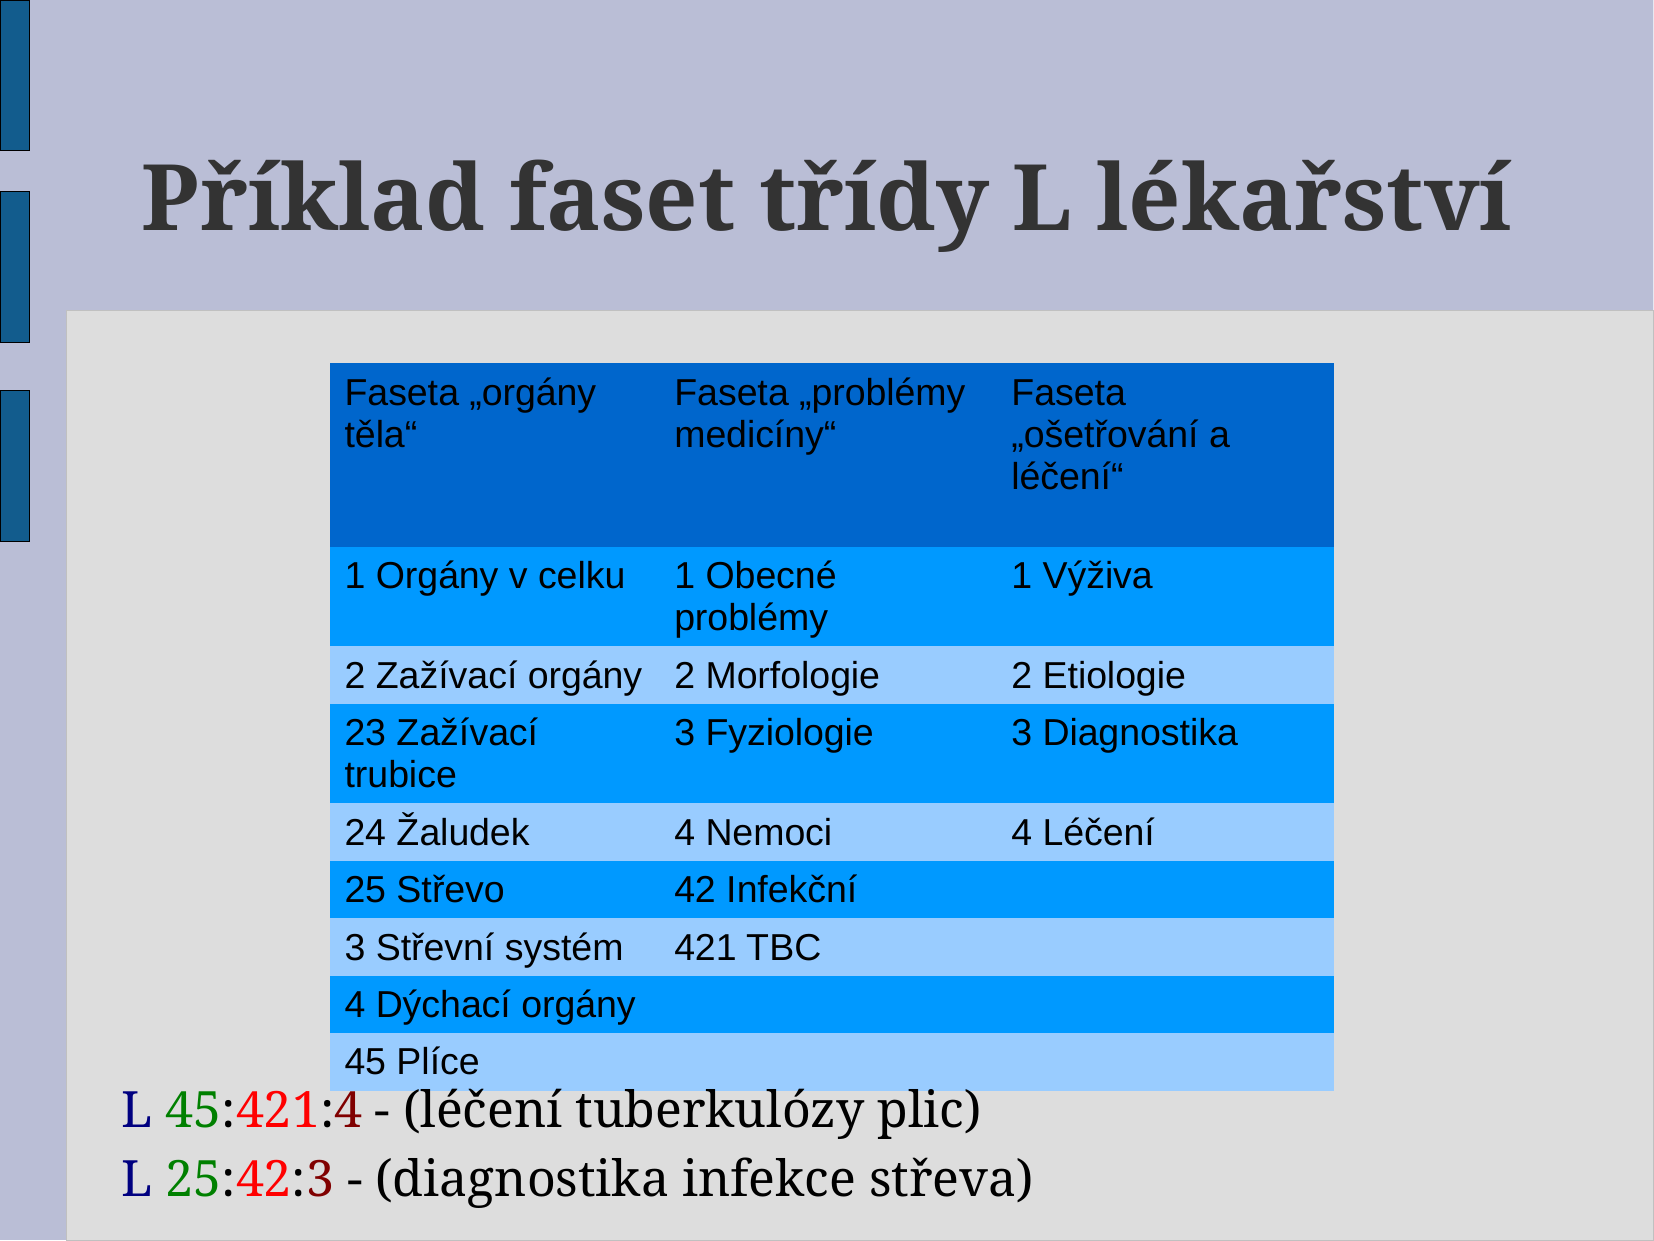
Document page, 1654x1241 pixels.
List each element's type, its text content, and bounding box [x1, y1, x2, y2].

subtitle L 45:421:4 - (léčení tuberkulózy plic) L 25:42:3 - (diagnostika infekce střeva) [121, 271, 1534, 1200]
title Příklad faset třídy L lékařství [121, 91, 1534, 271]
